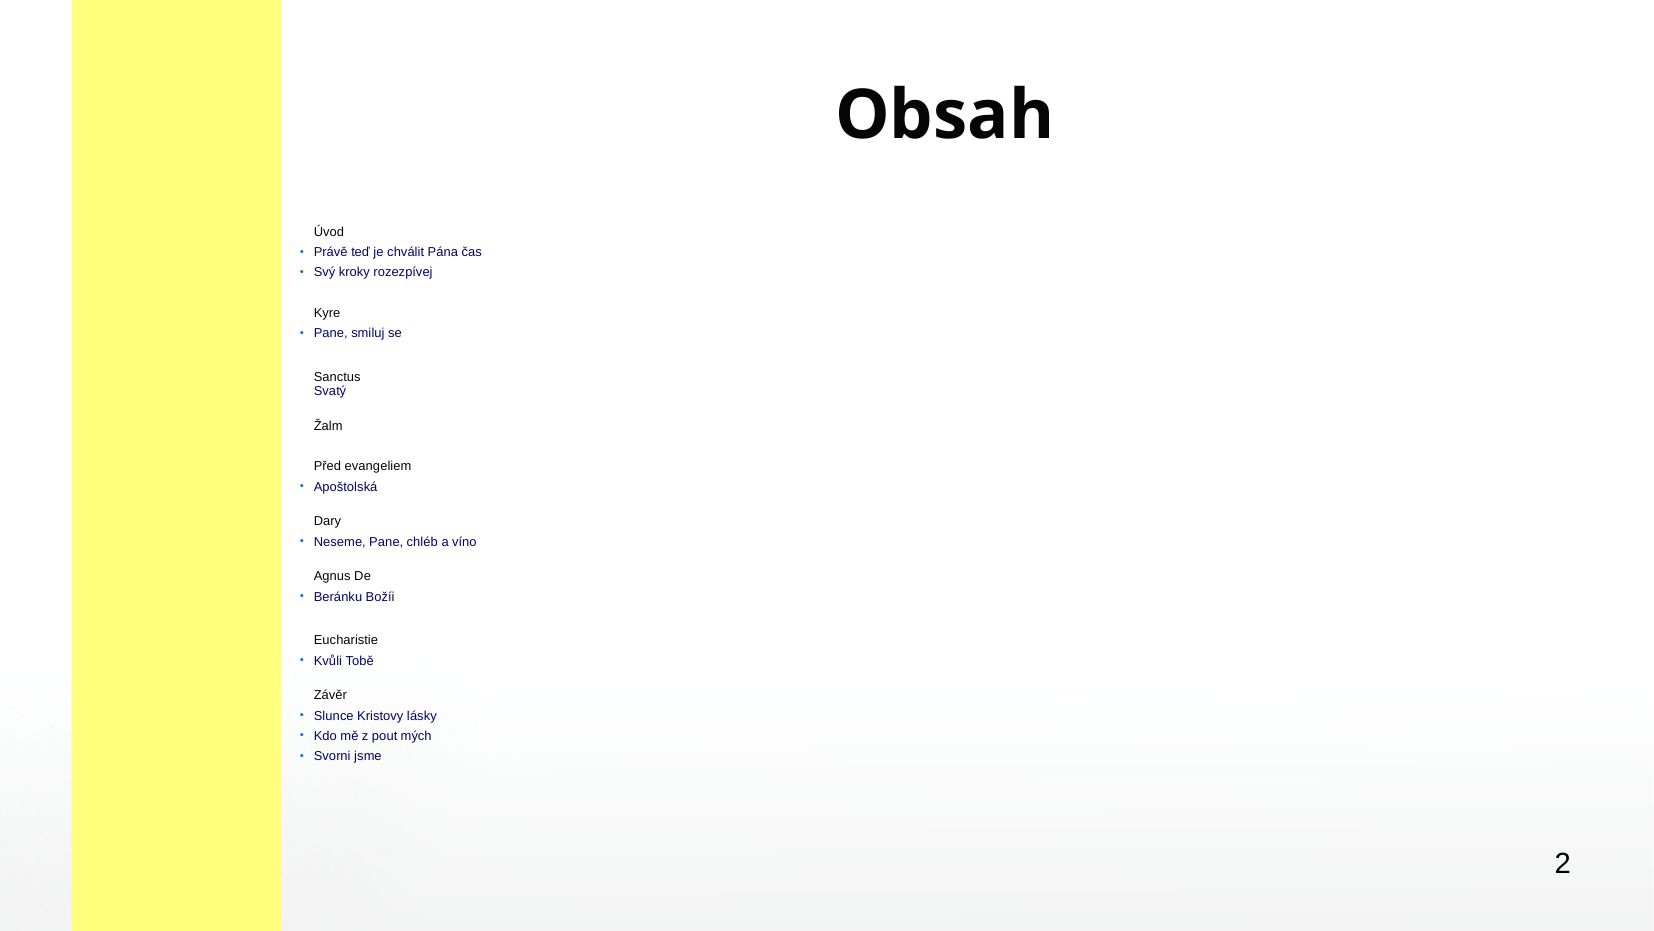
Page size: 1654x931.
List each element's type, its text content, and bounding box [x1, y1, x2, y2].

list Úvod Právě teď je chválit Pána čas Svý kroky rozezpívej Kyre Pane, smiluj se Sanctus Svatý Žalm Před evangeliem Apoštolská Dary Neseme, Pane, chléb a víno Agnus De Beránku Božíi Eucharistie Kvůli Tobě Závěr Slunce Kristovy lásky Kdo mě z pout mých Svorni jsme [295, 224, 1595, 764]
picture [0, 0, 1654, 931]
title Obsah [295, 35, 1595, 189]
